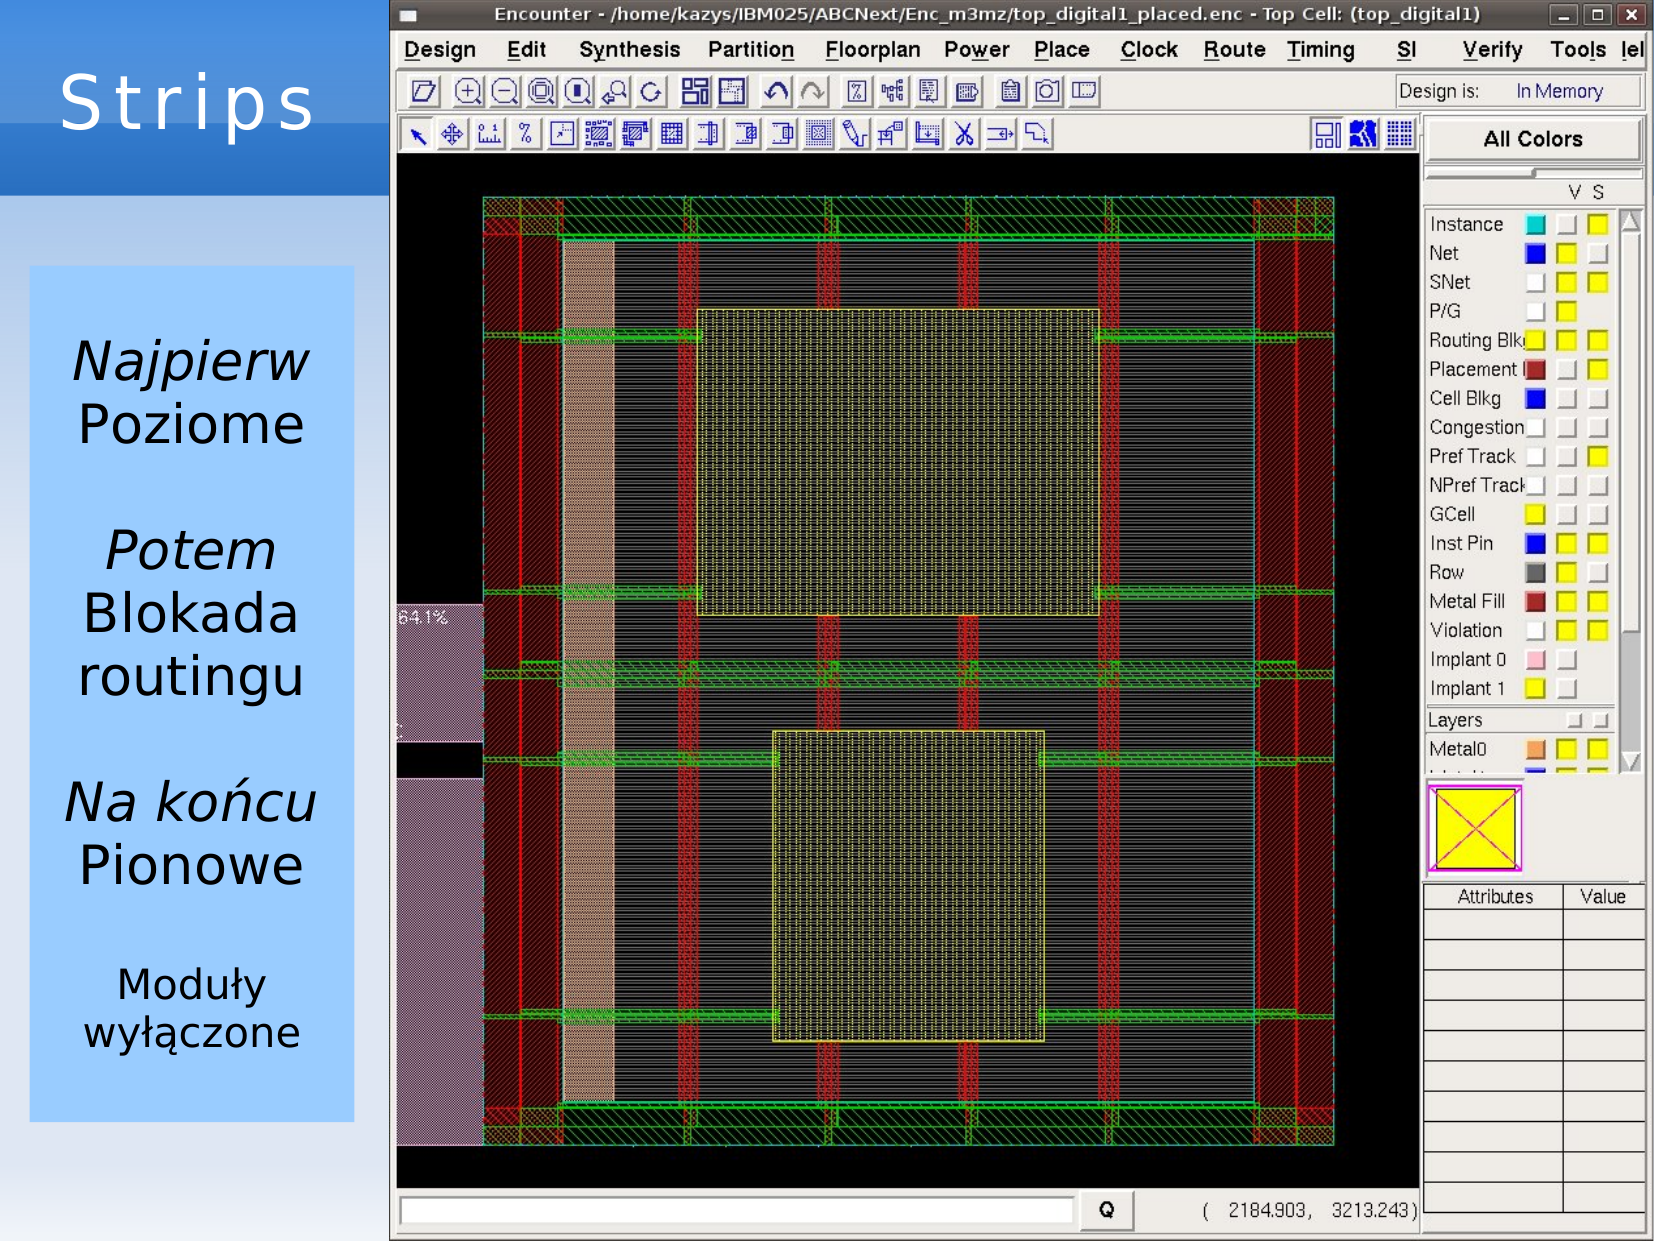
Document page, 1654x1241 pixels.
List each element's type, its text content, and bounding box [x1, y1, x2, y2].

picture [0, 0, 1654, 1241]
text_box Najpierw Poziome Potem Blokada routingu Na końcu Pionowe Moduły wyłączone [29, 265, 355, 1123]
title Strips [59, 29, 389, 178]
